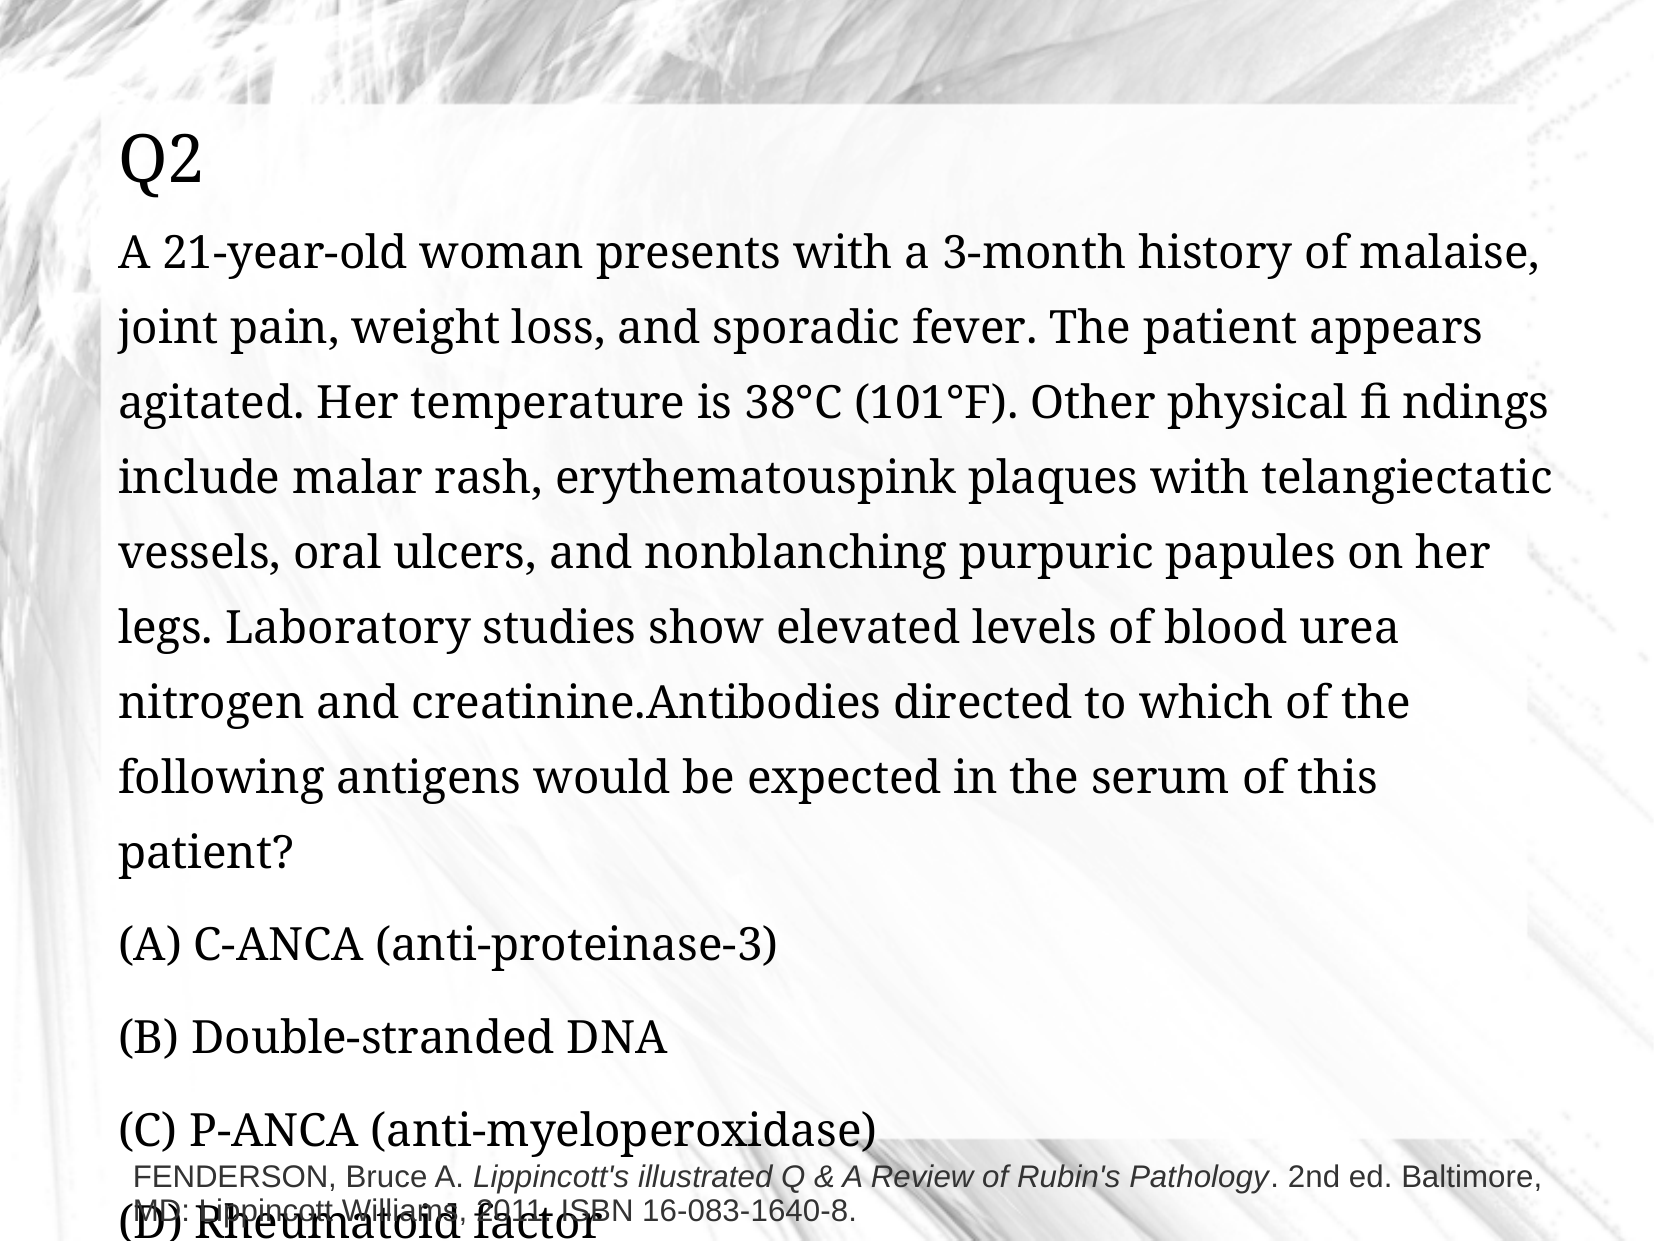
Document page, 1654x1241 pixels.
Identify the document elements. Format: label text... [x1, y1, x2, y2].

picture [0, 0, 1654, 1241]
picture [126, 1139, 169, 1151]
picture [629, 1139, 869, 1151]
picture [393, 1139, 402, 1144]
list A 21-year-old woman presents with a 3-month history of malaise, joint pain, weight loss, and sporadic fever. The patient appears agitated. Her temperature is 38°C (101°F). Other physical fi ndings include malar rash, erythematouspink plaques with telangiectatic vessels, oral ulcers, and nonblanching purpuric papules on her legs. Laboratory studies show elevated levels of blood urea nitrogen and creatinine.Antibodies directed to which of the following antigens would be expected in the serum of this patient? (A) C-ANCA (anti-proteinase-3) (B) Double-stranded DNA (C) P-ANCA (anti-myeloperoxidase) (D) Rheumatoid factor (E) Scl-70 (anti-topoisomerase I) [118, 206, 1565, 1139]
picture [703, 1139, 714, 1144]
picture [630, 1139, 640, 1144]
picture [797, 1139, 806, 1144]
picture [544, 1139, 625, 1151]
picture [165, 1139, 381, 1151]
picture [821, 1139, 831, 1144]
picture [378, 1139, 542, 1151]
picture [128, 1236, 173, 1241]
text_box FENDERSON, Bruce A. Lippincott's illustrated Q & A Review of Rubin's Pathology. 2nd ed. Baltimore, MD: Lippincott Williams, 2011. ISBN 16-083-1640-8. [118, 1151, 1565, 1236]
picture [770, 1139, 780, 1144]
picture [602, 1139, 613, 1144]
title Q2 [118, 107, 1506, 206]
